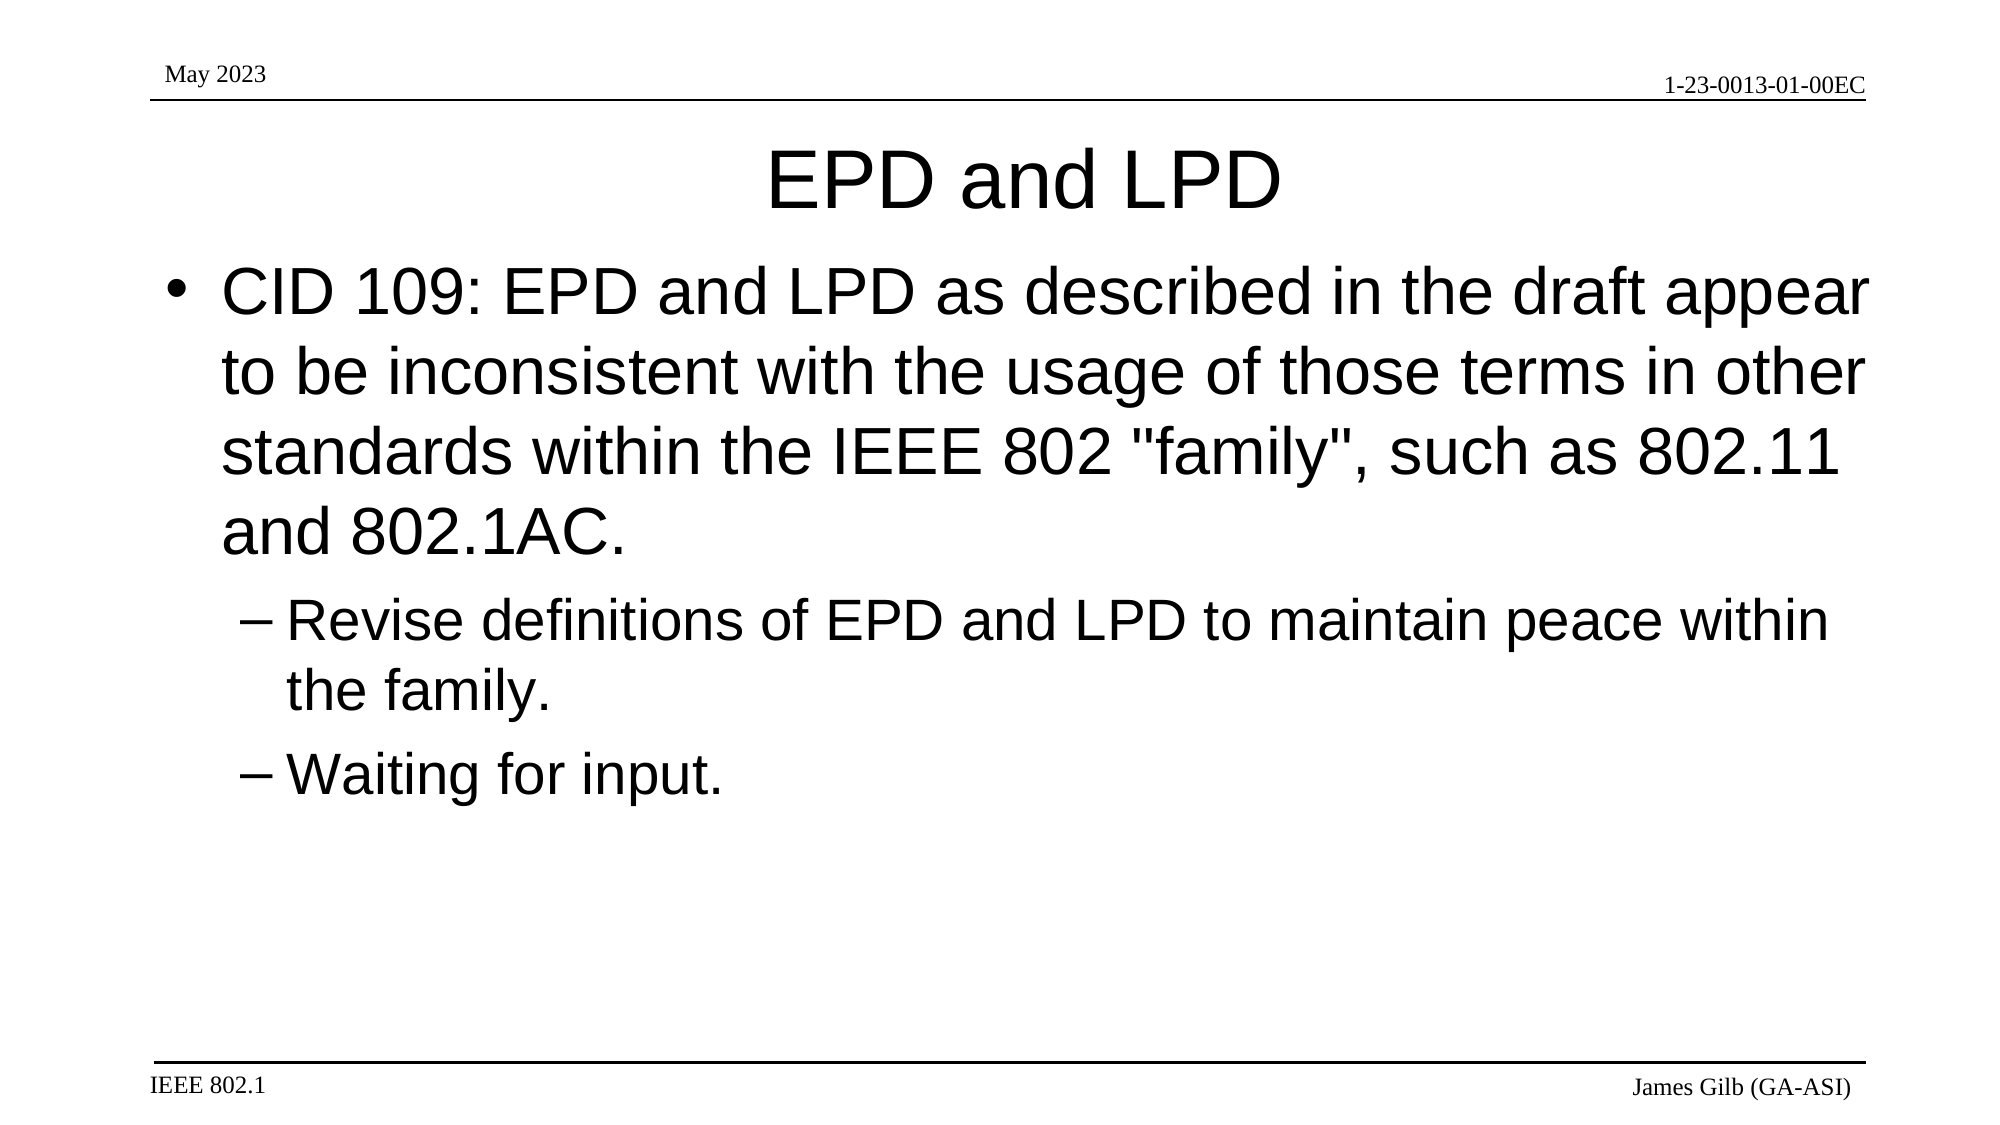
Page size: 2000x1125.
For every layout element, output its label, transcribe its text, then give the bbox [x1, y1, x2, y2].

title EPD and LPD [149, 112, 1900, 238]
list CID 109: EPD and LPD as described in the draft appear to be inconsistent with the usage of those terms in other standards within the IEEE 802 "family", such as 802.11 and 802.1AC. Revise definitions of EPD and LPD to maintain peace within the family. Waiting for input. [150, 239, 1900, 1051]
